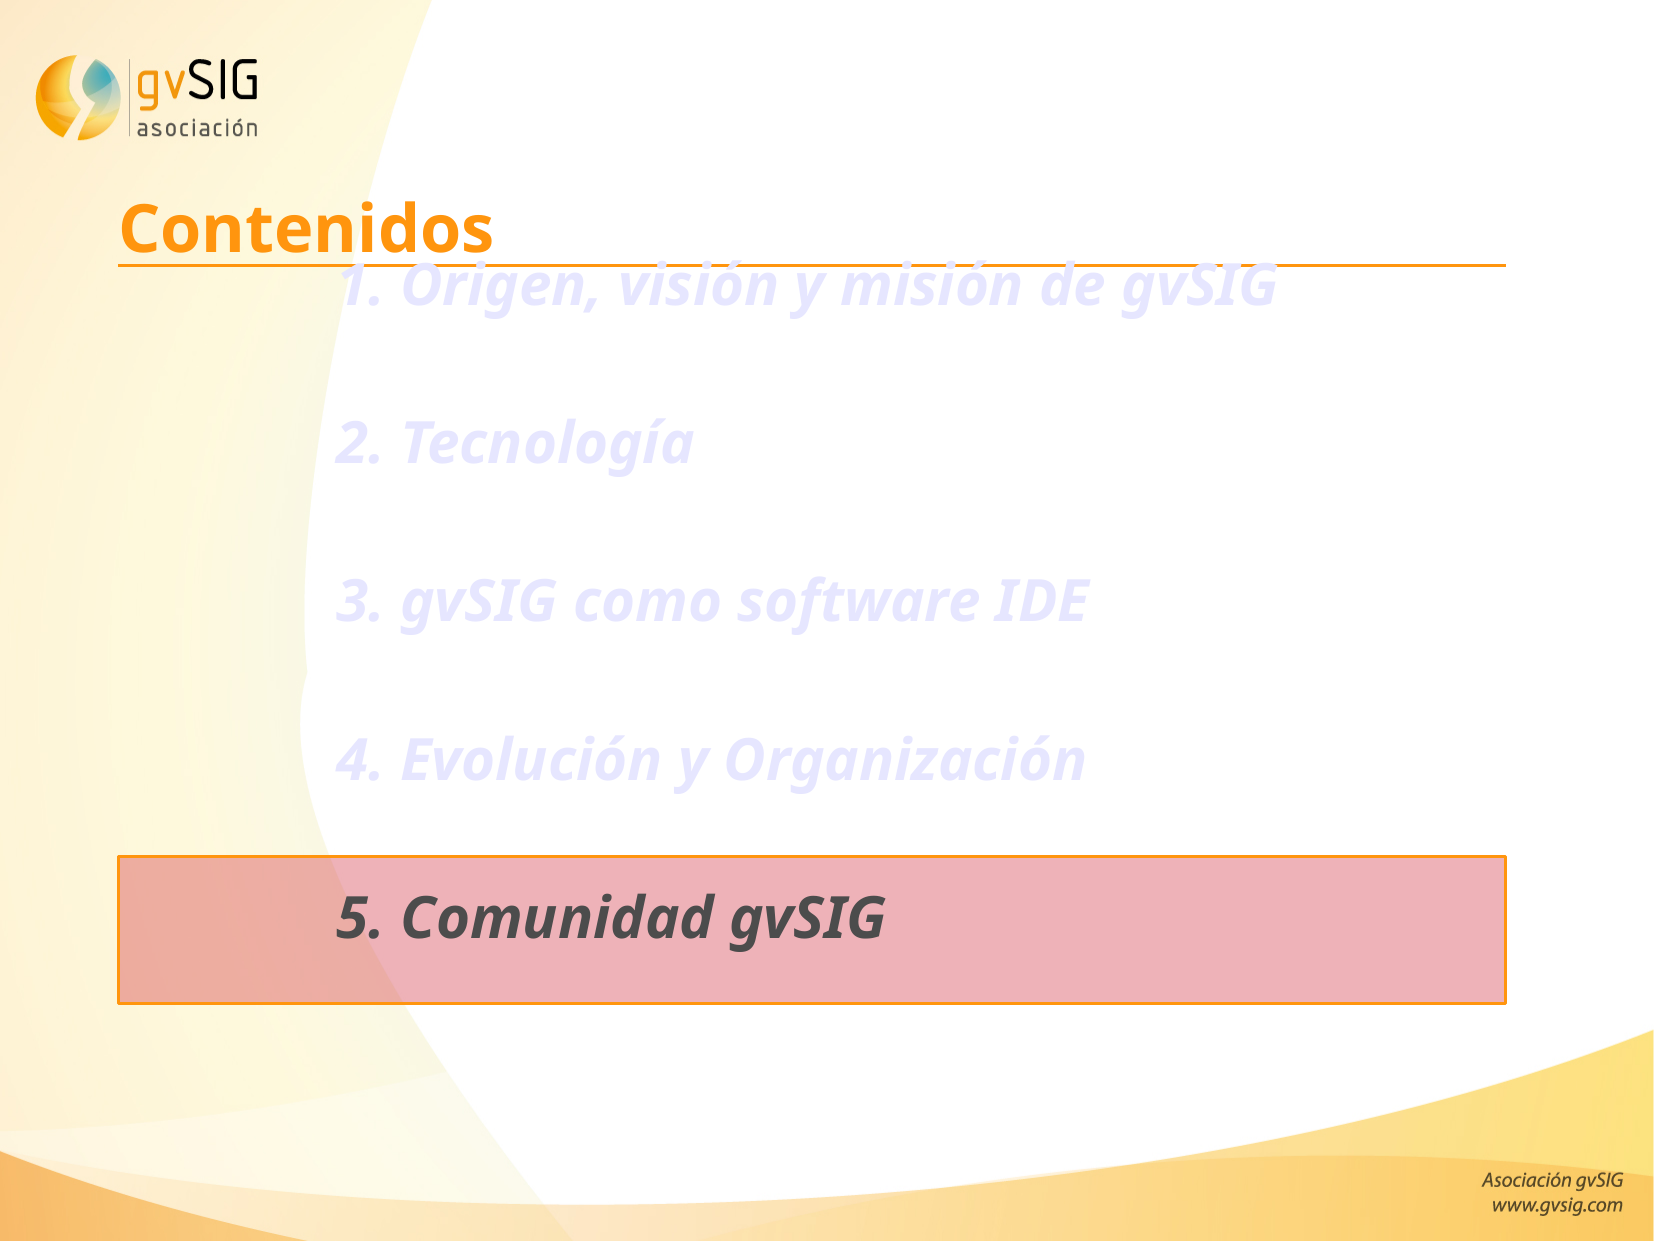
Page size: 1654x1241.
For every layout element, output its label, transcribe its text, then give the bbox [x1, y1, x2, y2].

title Contenidos [1201, 267, 1226, 276]
picture [0, 0, 1654, 1241]
title Contenidos [118, 177, 1607, 276]
title Contenidos [437, 267, 1065, 276]
text_box [118, 856, 336, 1004]
title Contenidos [362, 267, 412, 276]
title 1. Origen, visión y misión de gvSIG 2. Tecnología 3. gvSIG como software IDE 4. Evolución y Organización 5. Comunidad gvSIG [336, 283, 1477, 1233]
title Contenidos [1072, 267, 1195, 276]
title Contenidos [118, 267, 351, 276]
text_box [1477, 856, 1506, 1004]
